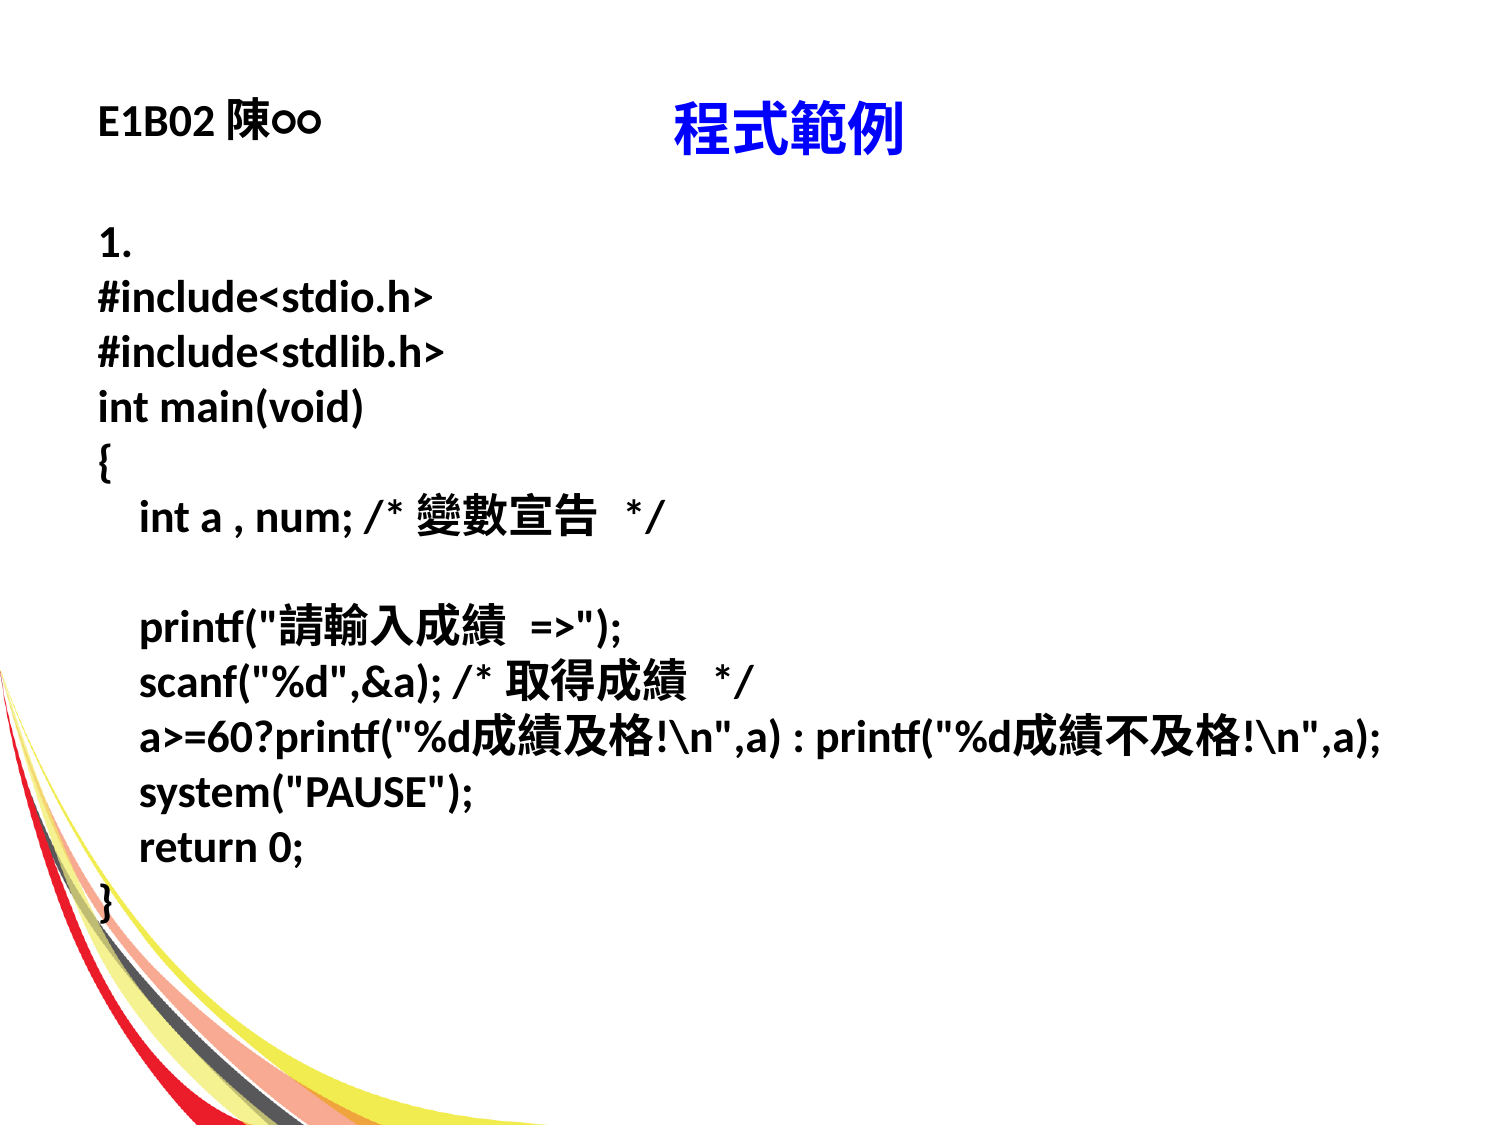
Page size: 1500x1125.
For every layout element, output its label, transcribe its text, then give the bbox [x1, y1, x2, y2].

picture [0, 0, 1500, 1125]
text_box 程式範例 [531, 82, 949, 165]
list E1B02 陳○○ 1. #include<stdio.h> #include<stdlib.h> int main(void) { int a , num; /* 變數宣告 */ printf("請輸入成績 =>"); scanf("%d",&a); /* 取得成績 */ a>=60?printf("%d成績及格!\n",a) : printf("%d成績不及格!\n",a); system("PAUSE"); return 0; } [82, 82, 1477, 1005]
